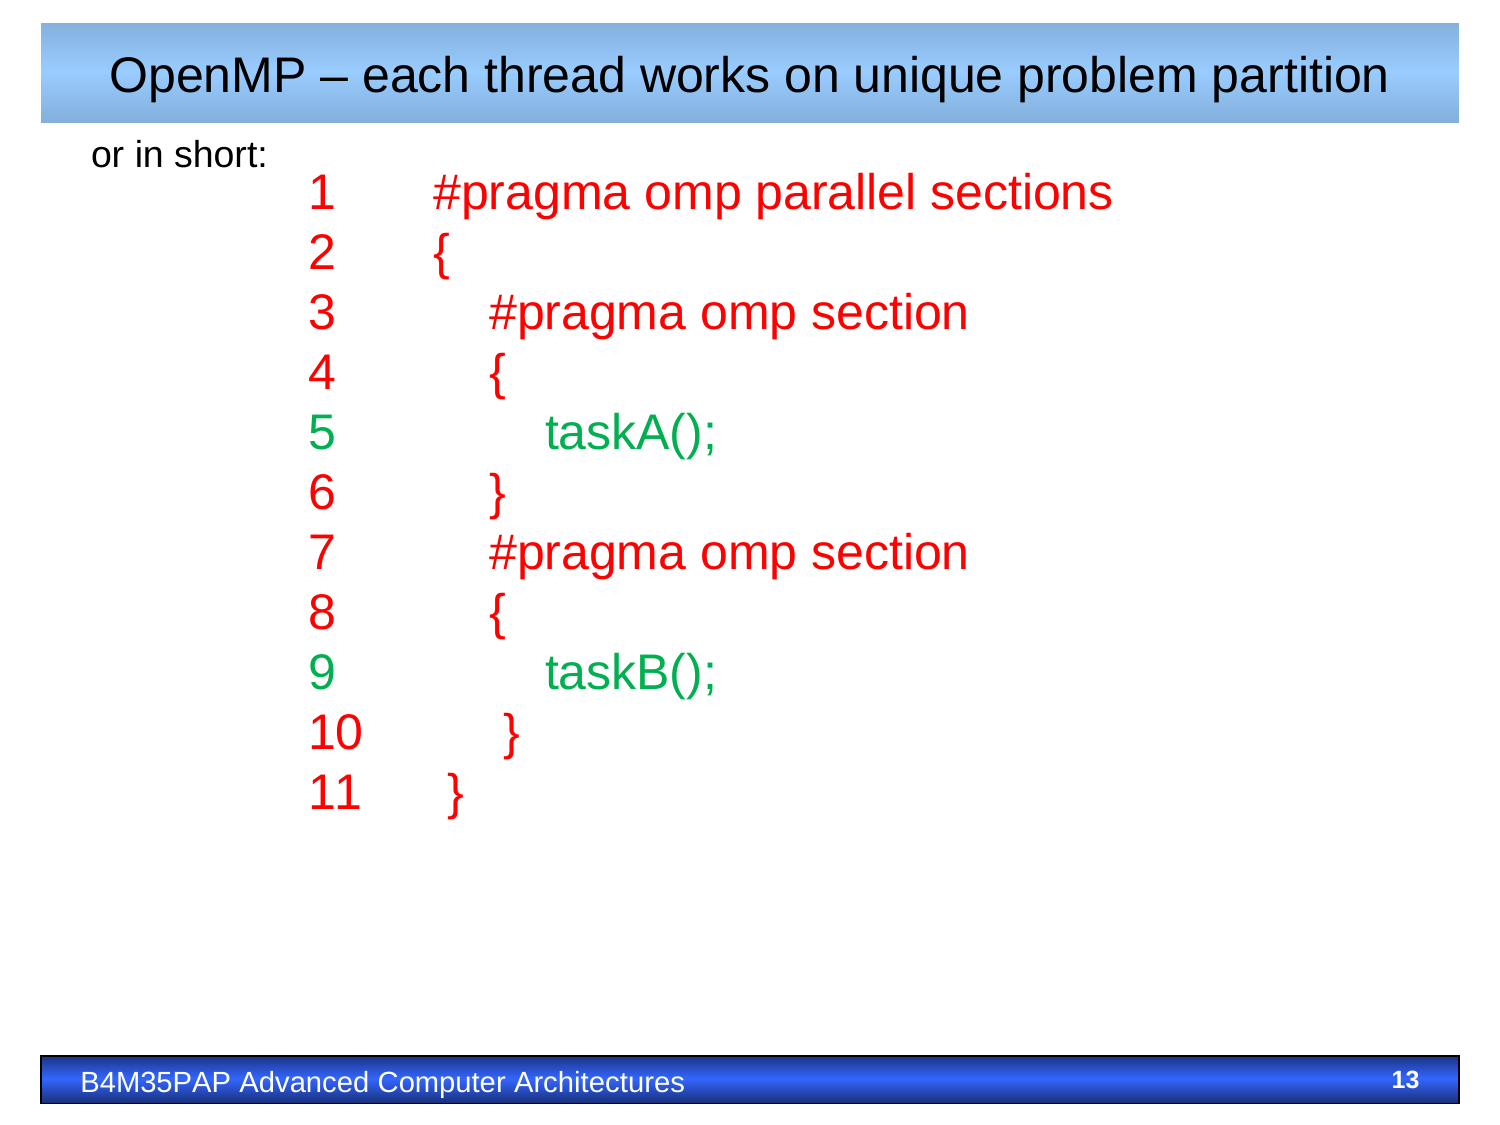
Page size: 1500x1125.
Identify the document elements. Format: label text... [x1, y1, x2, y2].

list 1 #pragma omp parallel sections 2 { 3 #pragma omp section 4 { 5 taskA(); 6 } 7 #pragma omp section 8 { 9 taskB(); 10 } 11 } [292, 152, 1342, 980]
title OpenMP – each thread works on unique problem partition [41, 23, 1459, 123]
text_box or in short: [76, 122, 283, 183]
